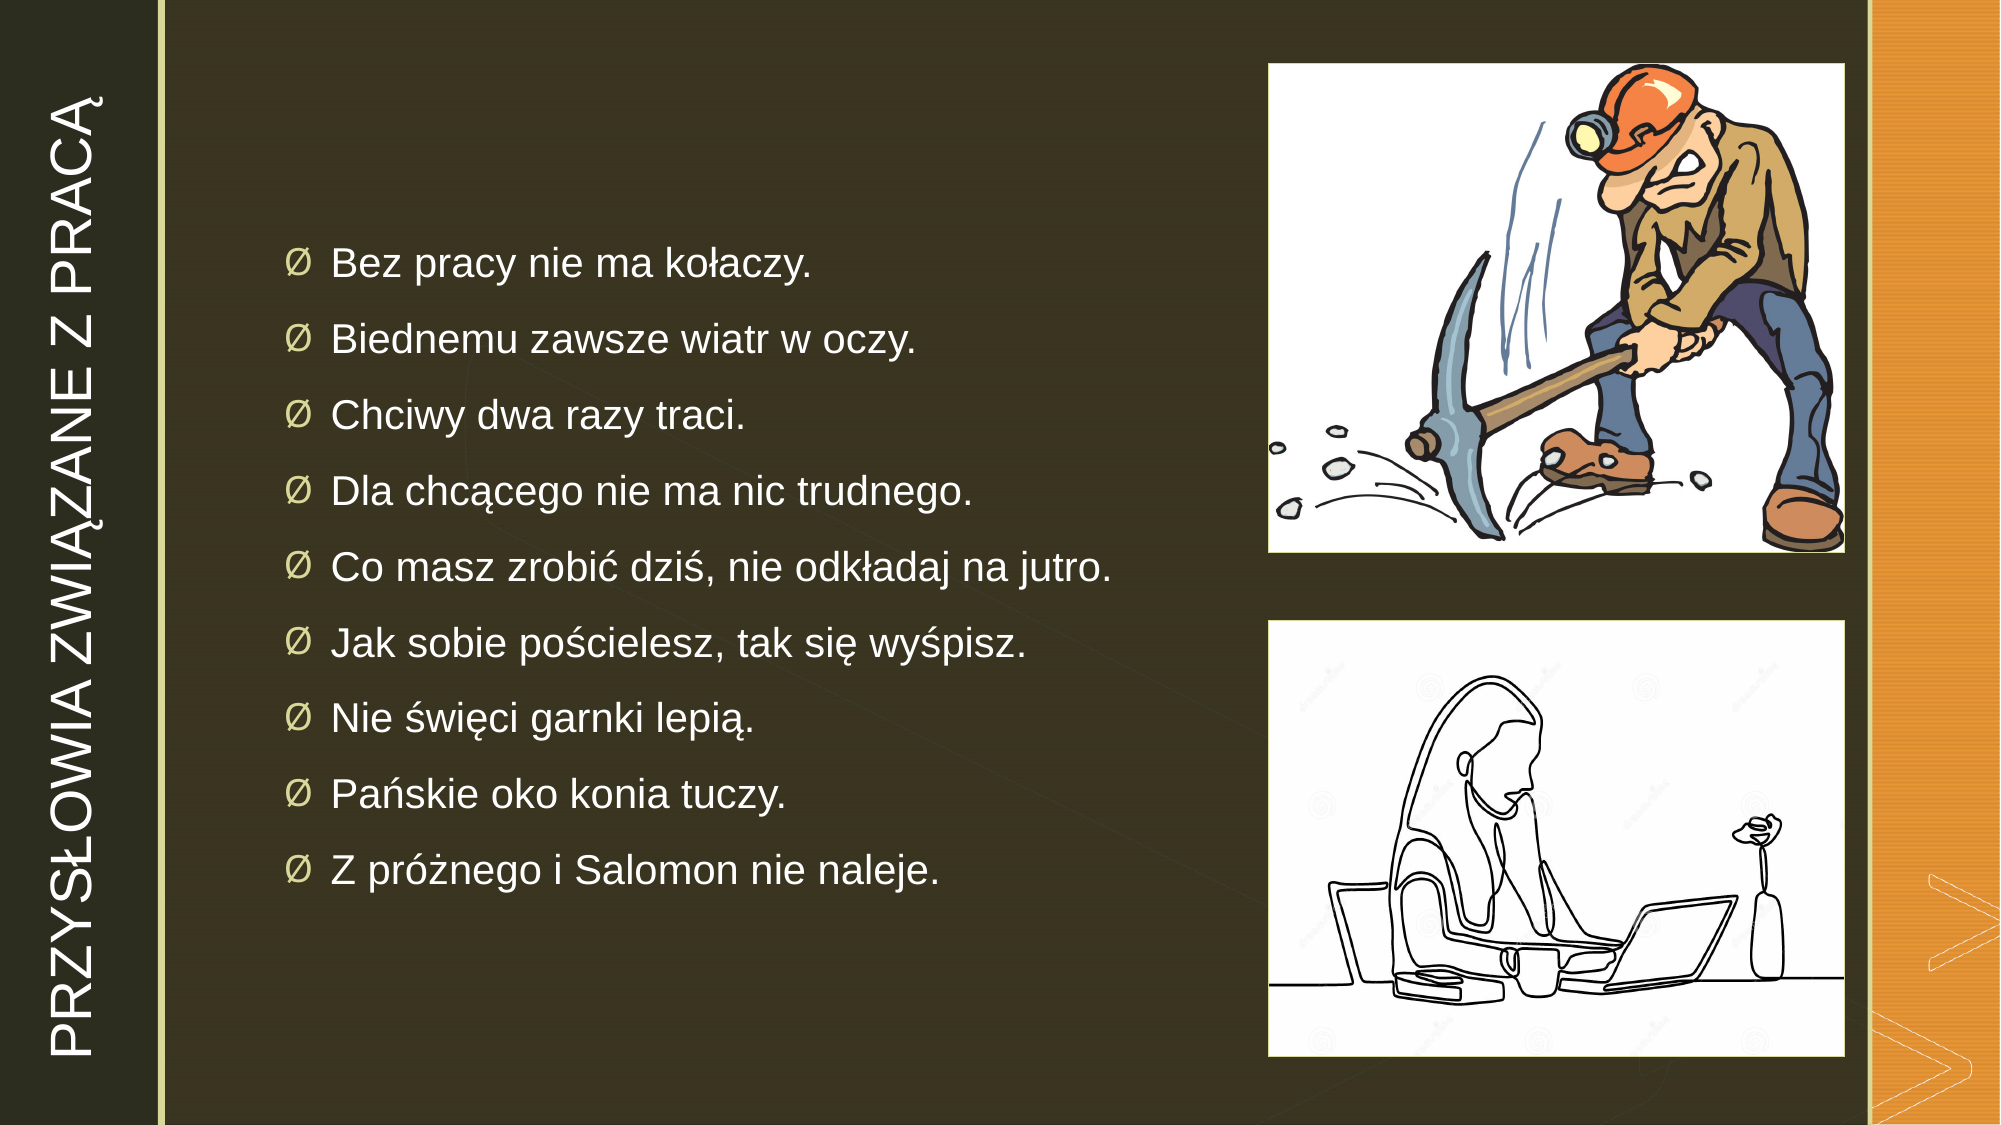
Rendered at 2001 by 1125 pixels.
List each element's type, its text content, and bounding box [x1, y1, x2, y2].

picture [1268, 620, 1845, 1057]
title PRZYSŁOWIA ZWIĄZANE Z PRACĄ [33, 63, 211, 1095]
picture [1873, 0, 2000, 1125]
text_box [0, 0, 1873, 1125]
list Bez pracy nie ma kołaczy. Biednemu zawsze wiatr w oczy. Chciwy dwa razy traci. Dla chcącego nie ma nic trudnego. Co masz zrobić dziś, nie odkładaj na jutro. Jak sobie pościelesz, tak się wyśpisz. Nie święci garnki lepią. Pańskie oko konia tuczy. Z próżnego i Salomon nie naleje. [268, 113, 1233, 1011]
picture [1268, 63, 1845, 553]
